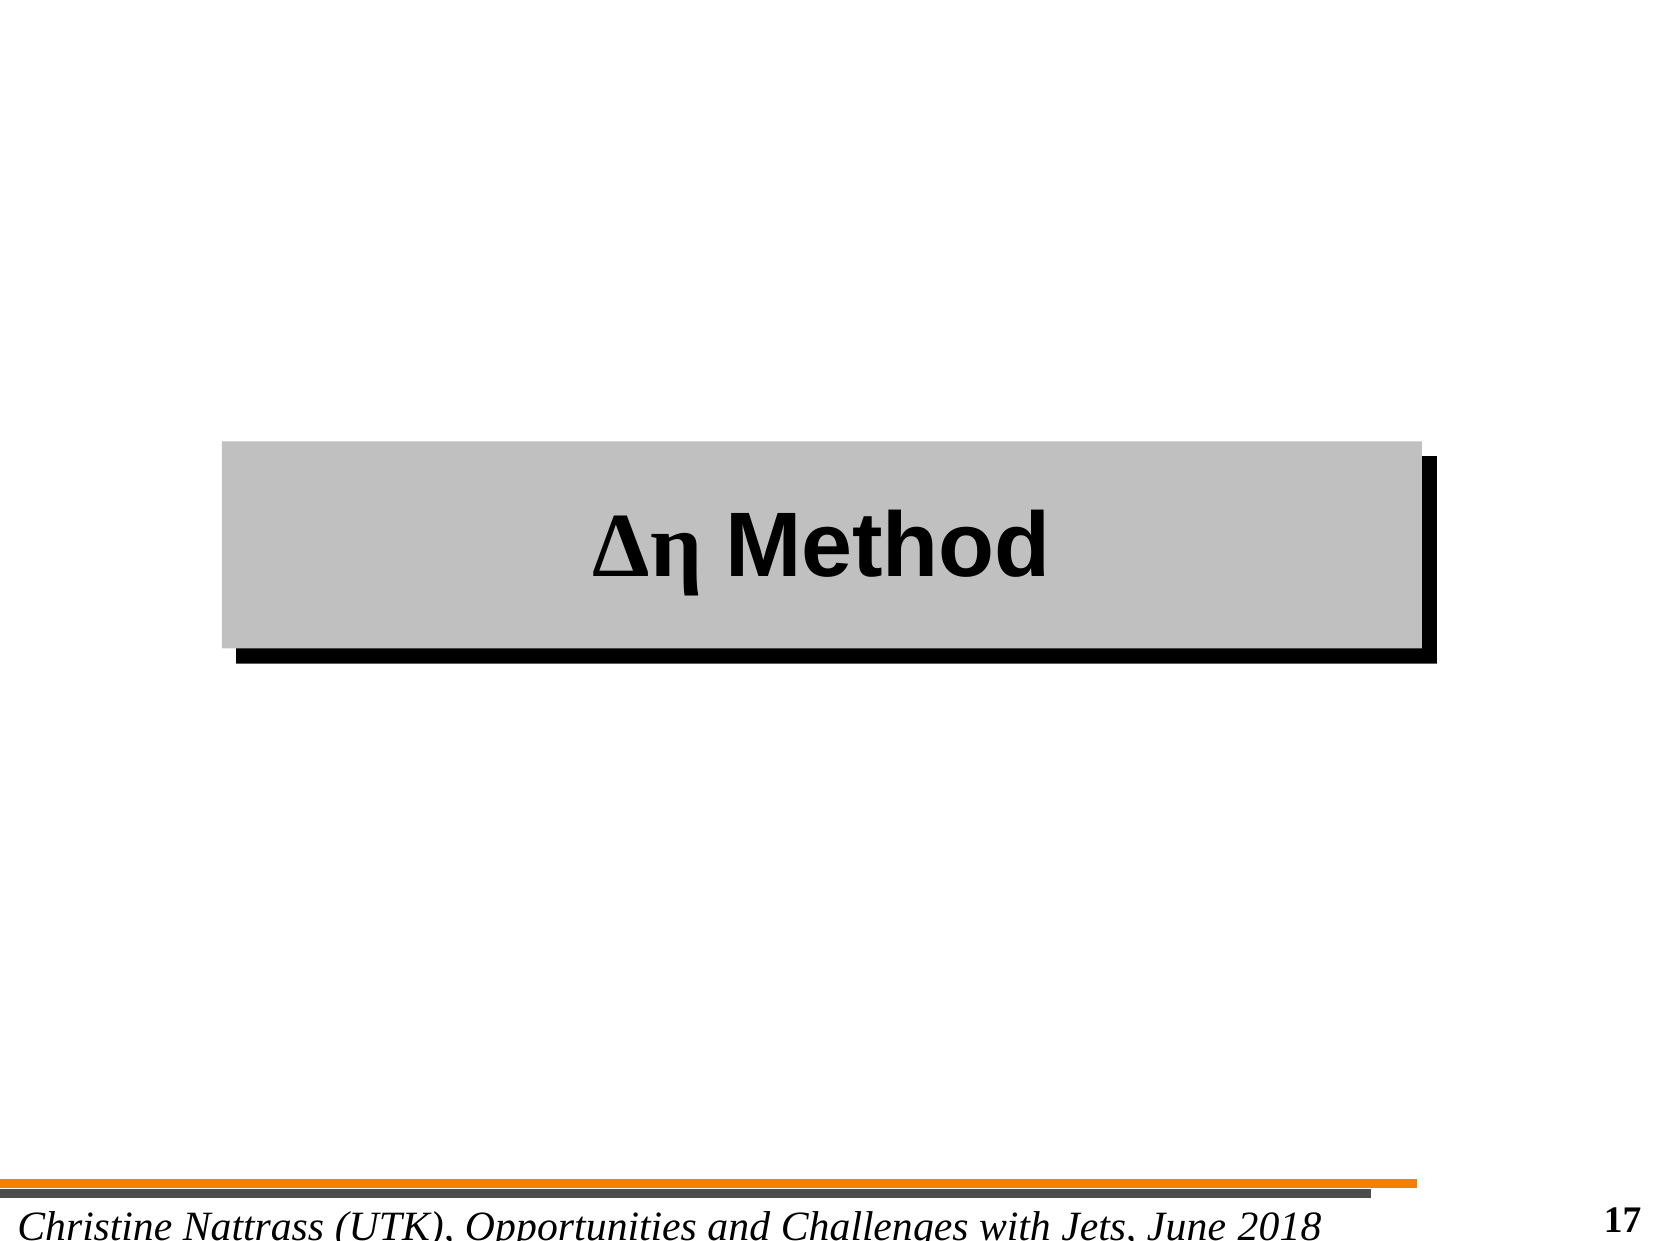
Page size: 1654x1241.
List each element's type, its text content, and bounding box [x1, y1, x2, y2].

title Δη Method [221, 441, 1422, 649]
